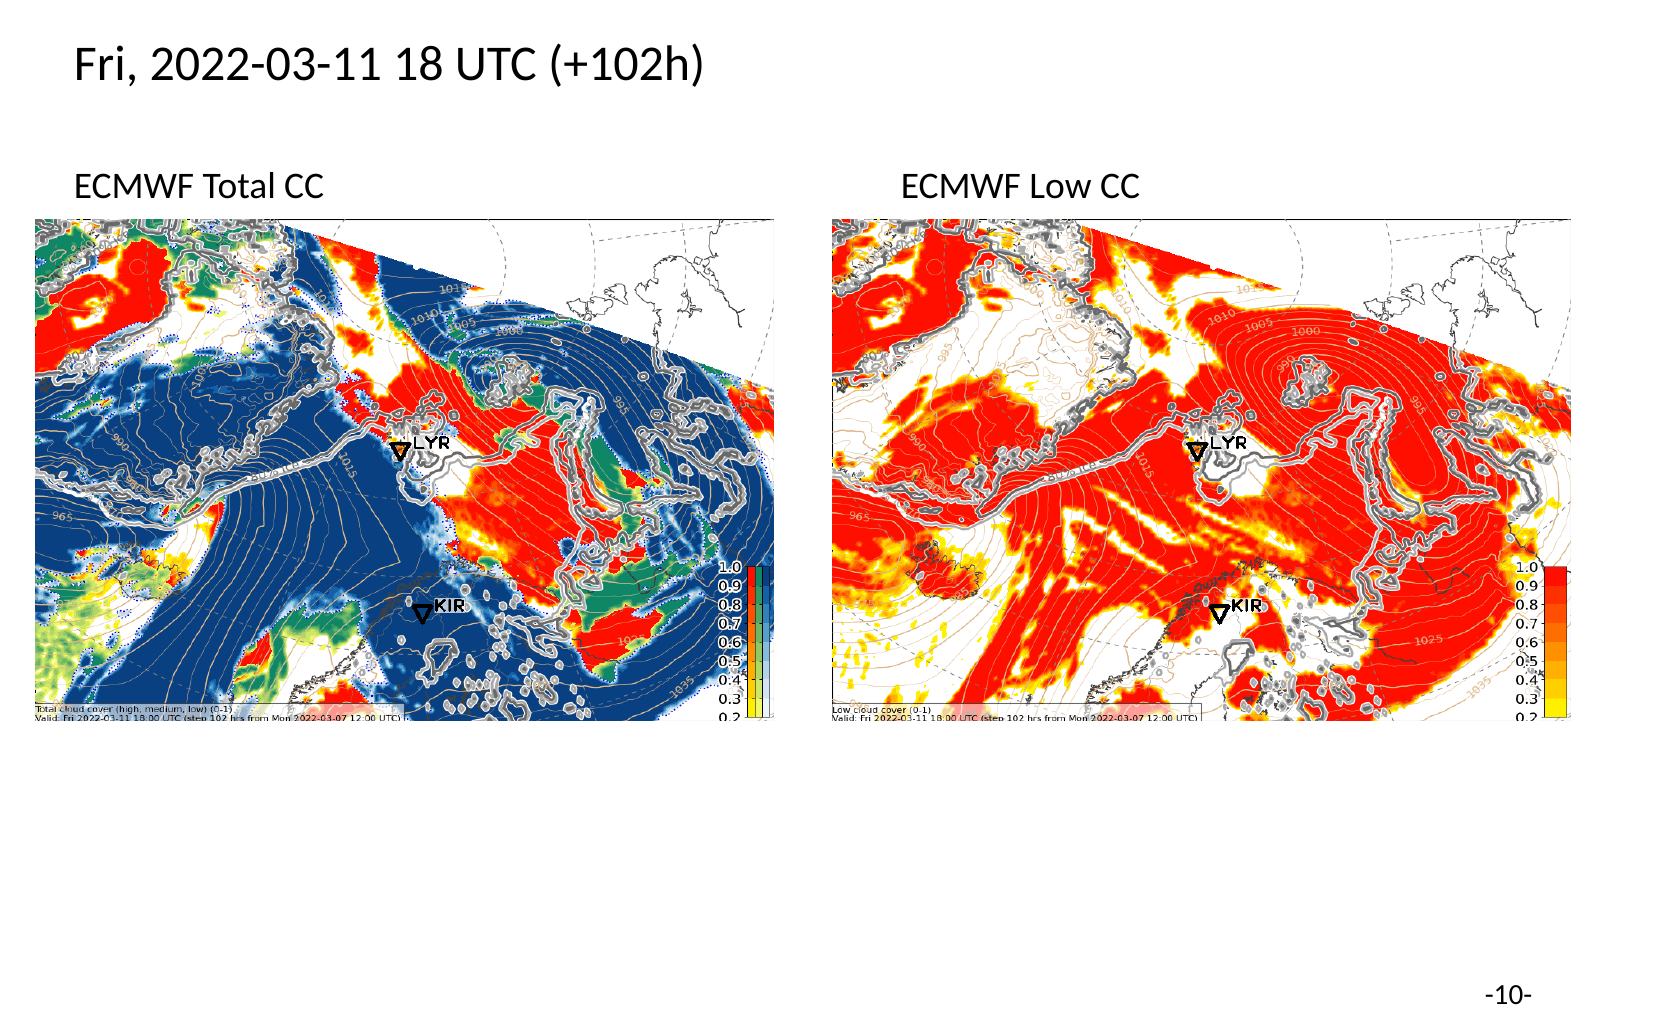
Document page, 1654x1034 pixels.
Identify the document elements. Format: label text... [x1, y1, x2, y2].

text_box Fri, 2022-03-11 18 UTC (+102h) [58, 29, 1300, 157]
text_box ECMWF Low CC [885, 153, 1182, 259]
text_box ECMWF Total CC [59, 153, 365, 259]
picture [832, 219, 1571, 721]
picture [35, 219, 774, 721]
